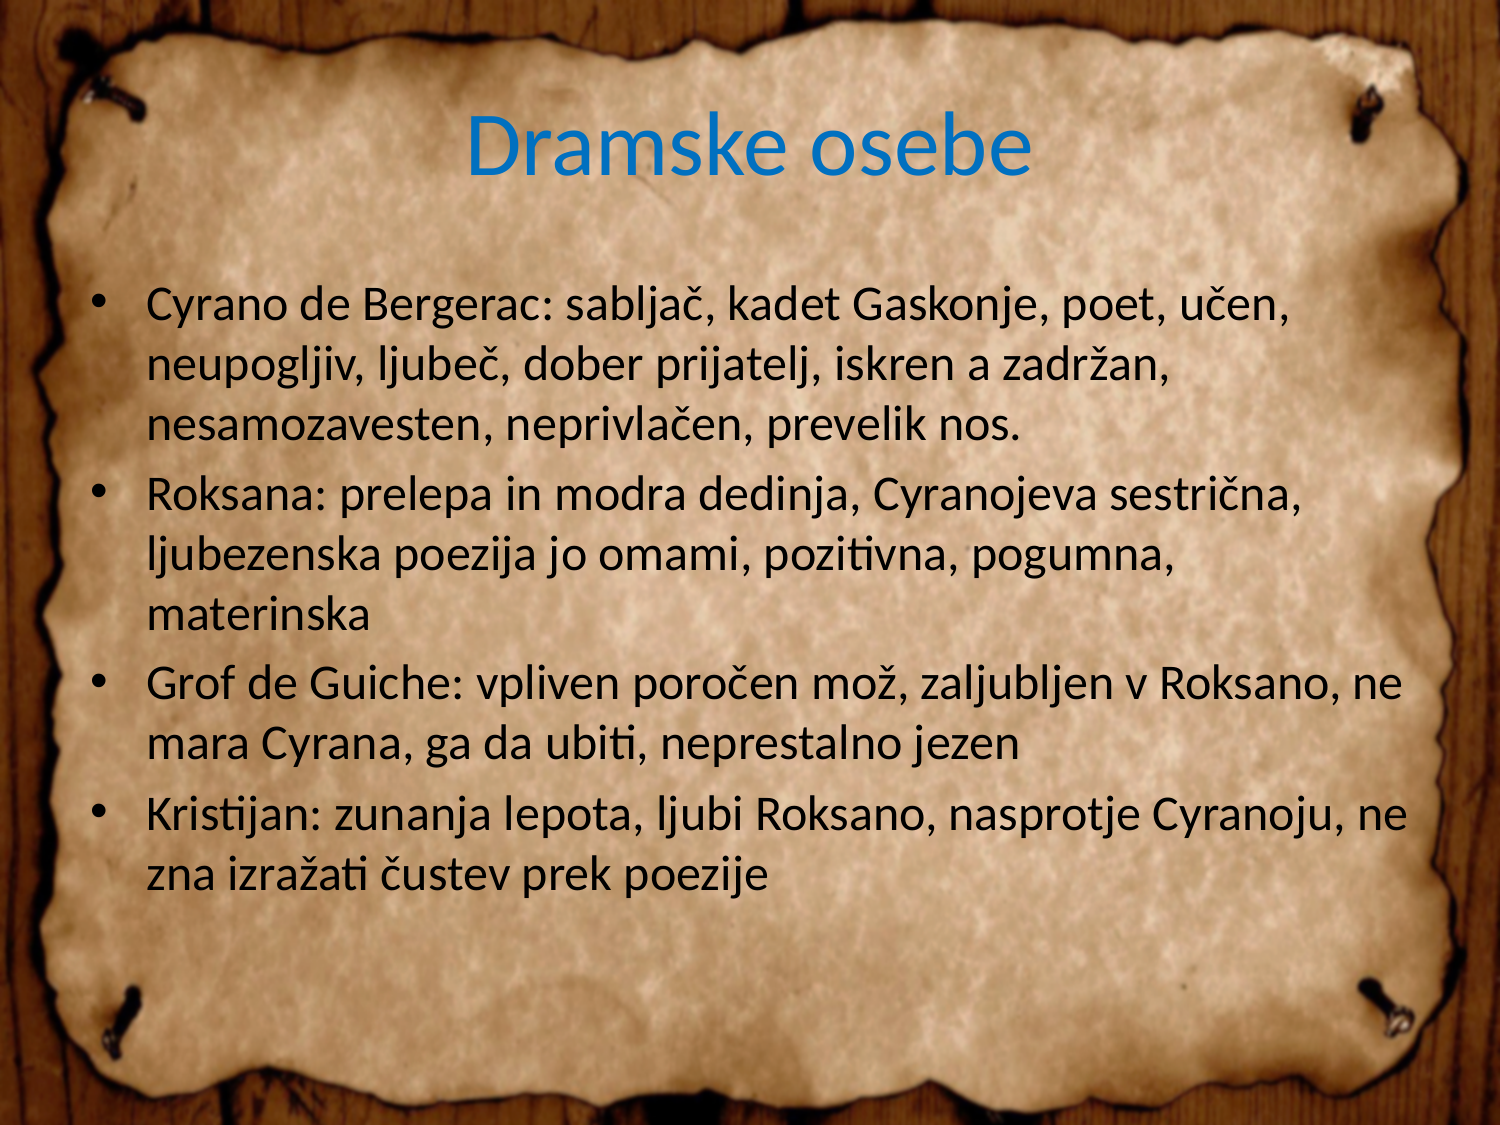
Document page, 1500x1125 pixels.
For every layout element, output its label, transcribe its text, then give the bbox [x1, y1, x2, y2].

picture [0, 0, 1500, 1125]
title Dramske osebe [75, 45, 1425, 233]
list Cyrano de Bergerac: sabljač, kadet Gaskonje, poet, učen, neupogljiv, ljubeč, dober prijatelj, iskren a zadržan, nesamozavesten, neprivlačen, prevelik nos. Roksana: prelepa in modra dedinja, Cyranojeva sestrična, ljubezenska poezija jo omami, pozitivna, pogumna, materinska Grof de Guiche: vpliven poročen mož, zaljubljen v Roksano, ne mara Cyrana, ga da ubiti, neprestalno jezen Kristijan: zunanja lepota, ljubi Roksano, nasprotje Cyranoju, ne zna izražati čustev prek poezije [75, 262, 1425, 1005]
